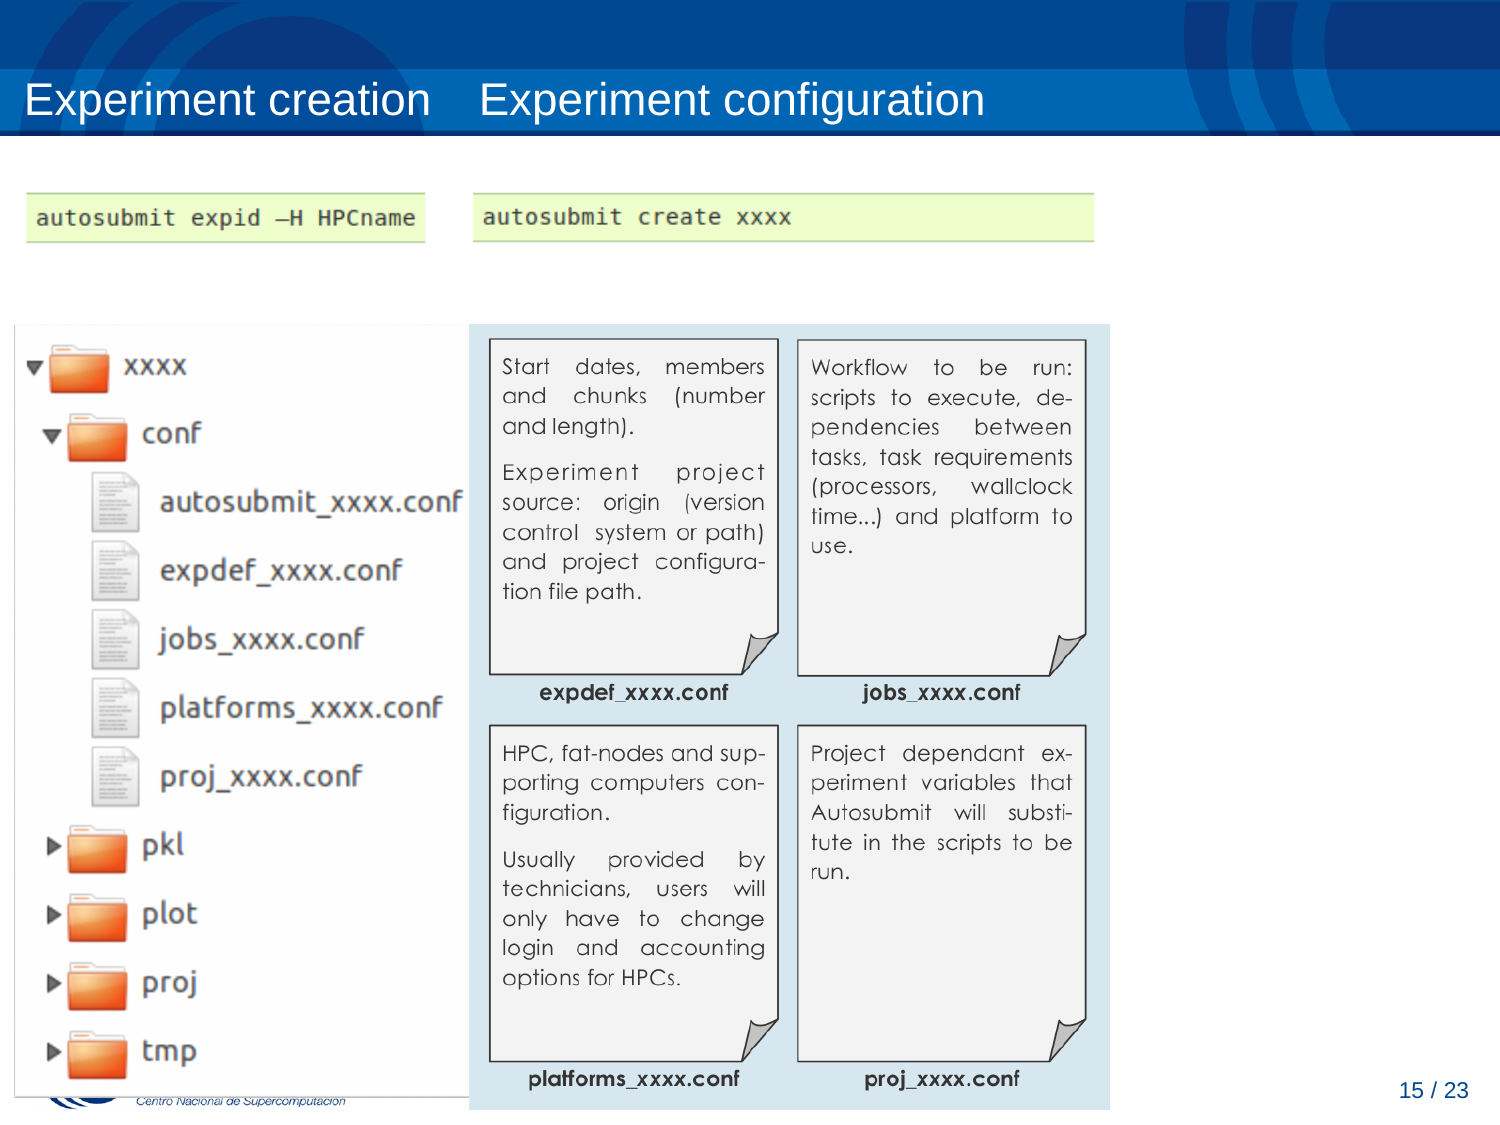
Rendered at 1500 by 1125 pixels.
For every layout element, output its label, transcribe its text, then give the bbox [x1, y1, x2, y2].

picture [453, 179, 1121, 255]
picture [11, 171, 426, 262]
picture [0, 0, 1500, 136]
text_box Experiment creation [0, 64, 448, 135]
picture [14, 324, 1110, 1111]
text_box <number> / 23 [1364, 1042, 1484, 1111]
text_box Experiment configuration [448, 64, 1004, 135]
